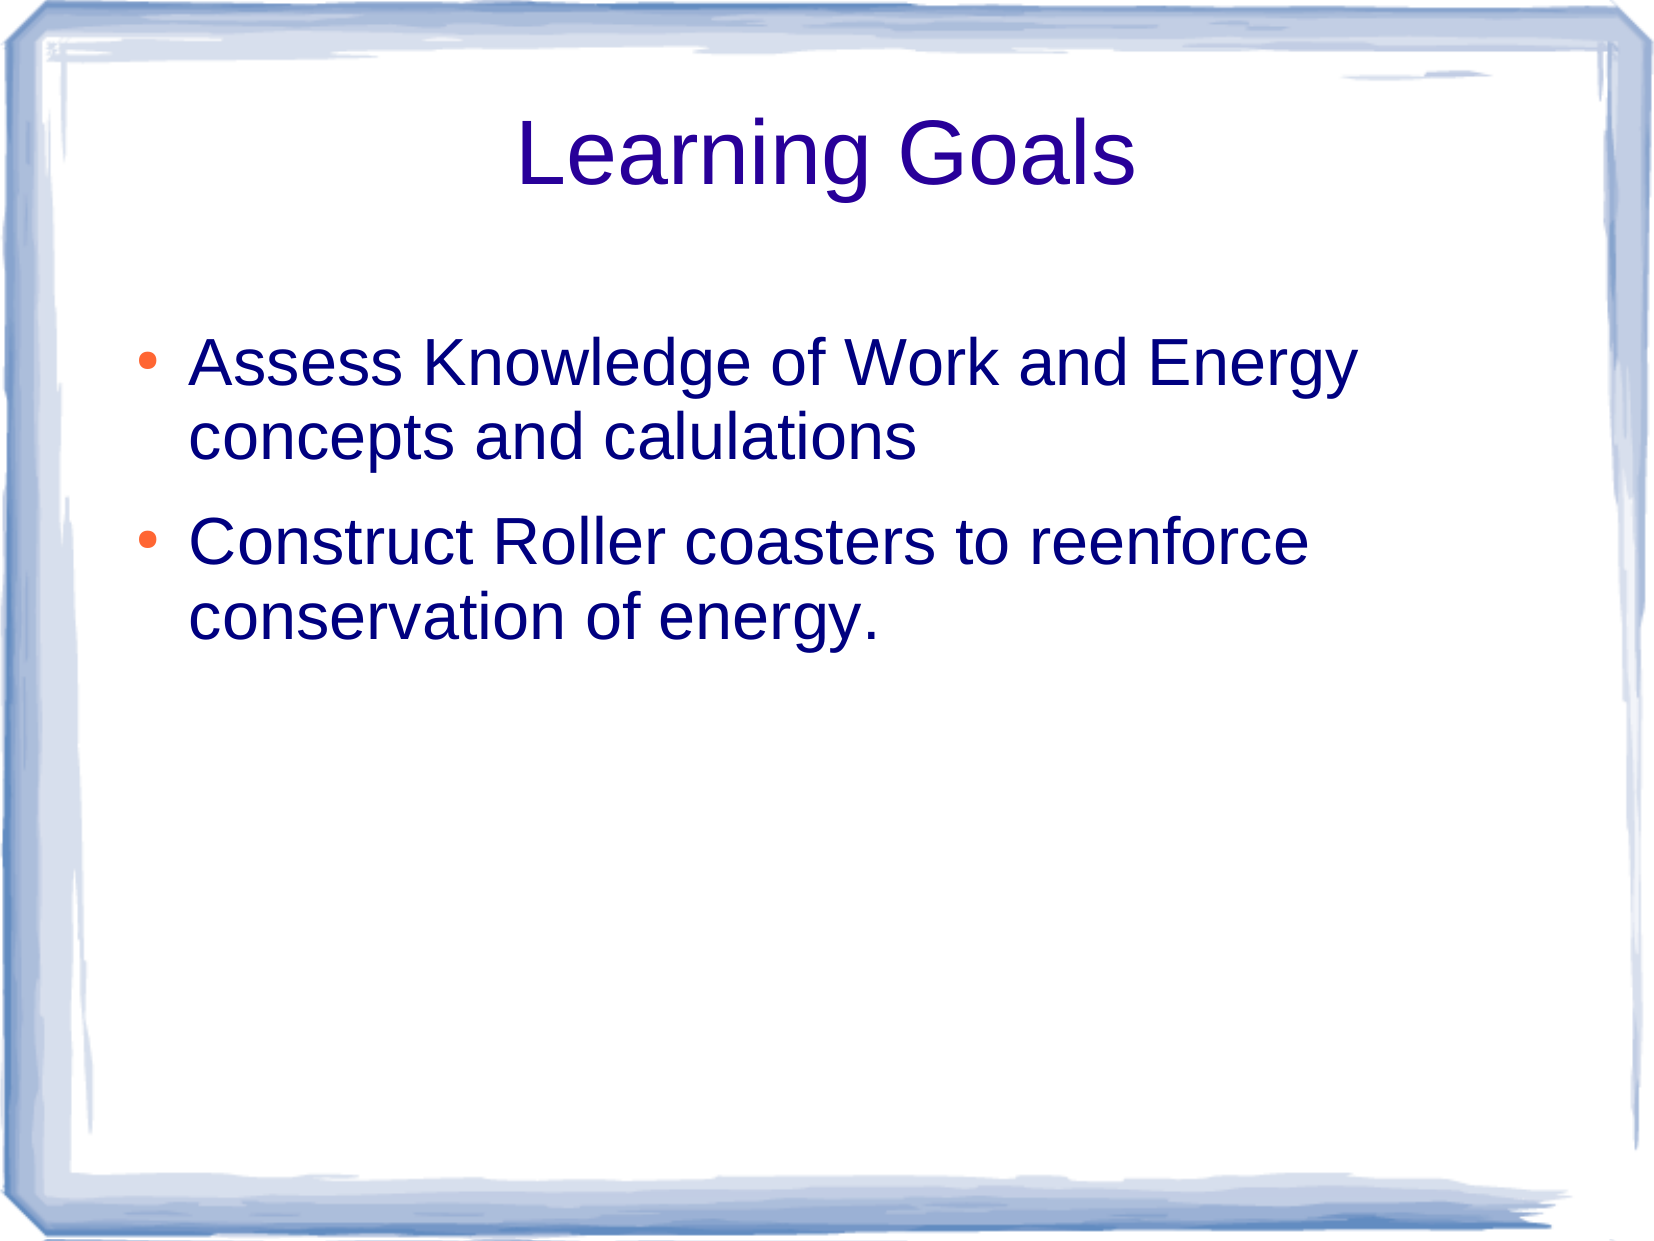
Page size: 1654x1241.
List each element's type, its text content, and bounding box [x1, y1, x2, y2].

title Learning Goals [82, 56, 1571, 250]
list Assess Knowledge of Work and Energy concepts and calulations Construct Roller coasters to reenforce conservation of energy. [118, 324, 1571, 990]
picture [0, 0, 1654, 1241]
